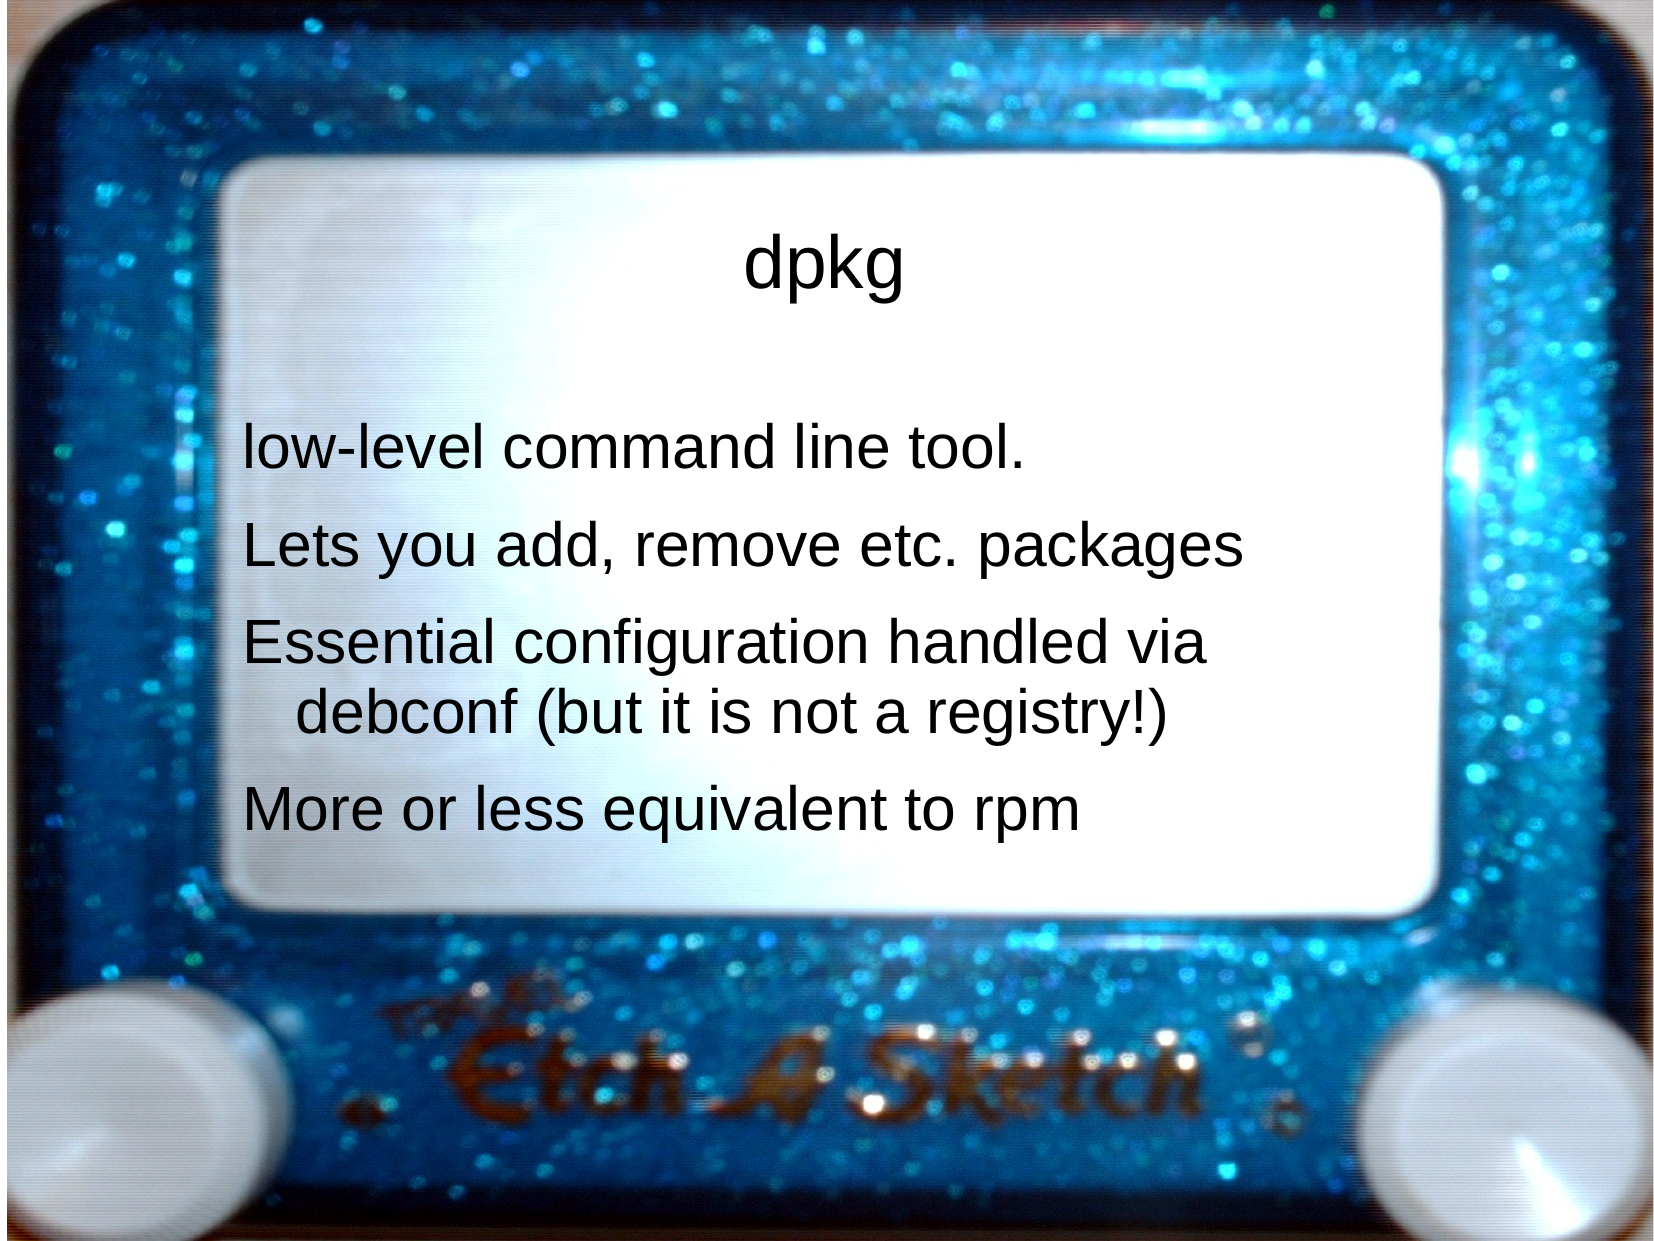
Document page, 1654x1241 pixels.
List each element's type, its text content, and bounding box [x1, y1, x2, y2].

picture [7, 0, 1654, 1241]
list low-level command line tool. Lets you add, remove etc. packages Essential configuration handled via debconf (but it is not a registry!) More or less equivalent to rpm [225, 412, 1426, 886]
title dpkg [225, 157, 1426, 368]
